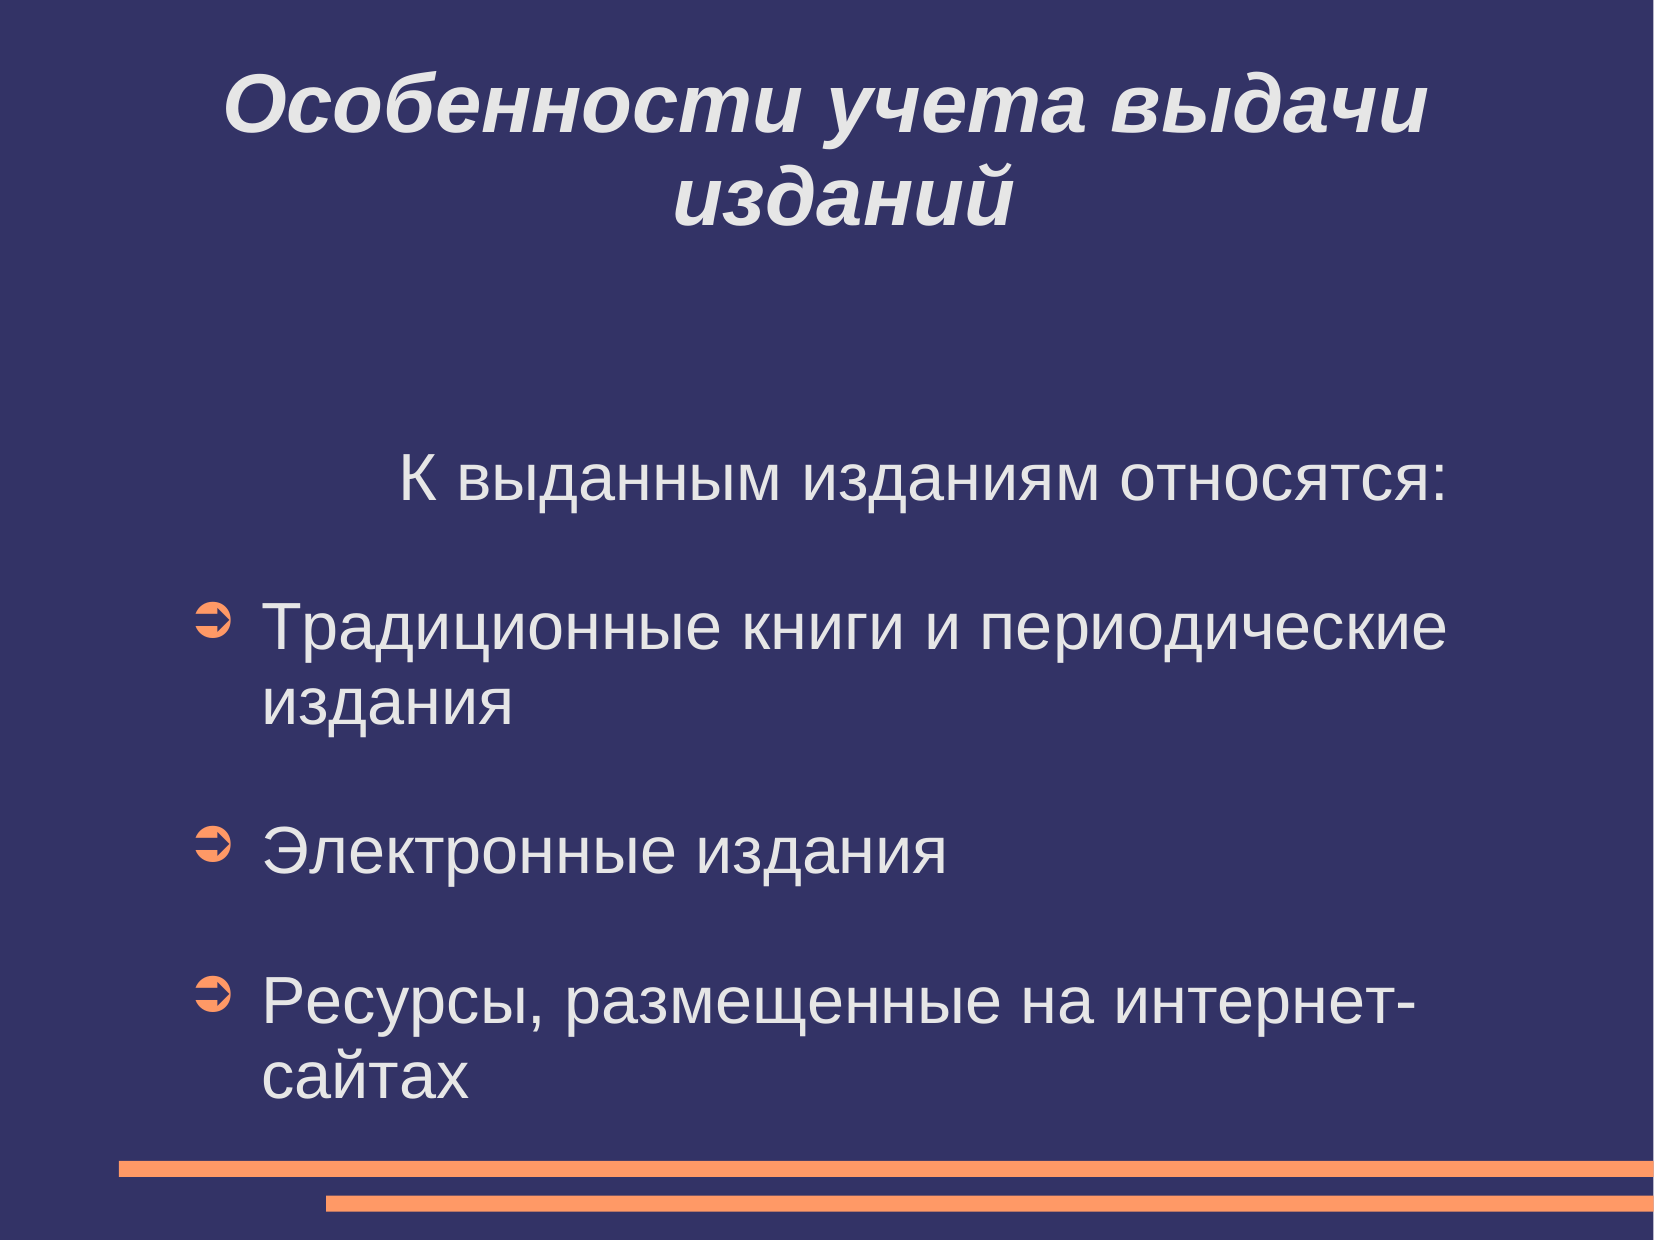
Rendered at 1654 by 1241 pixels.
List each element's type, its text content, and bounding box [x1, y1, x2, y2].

list К выданным изданиям относятся: Традиционные книги и периодические издания Электронные издания Ресурсы, размещенные на интернет-сайтах [178, 364, 1570, 1188]
title Особенности учета выдачи изданий [118, 46, 1534, 254]
